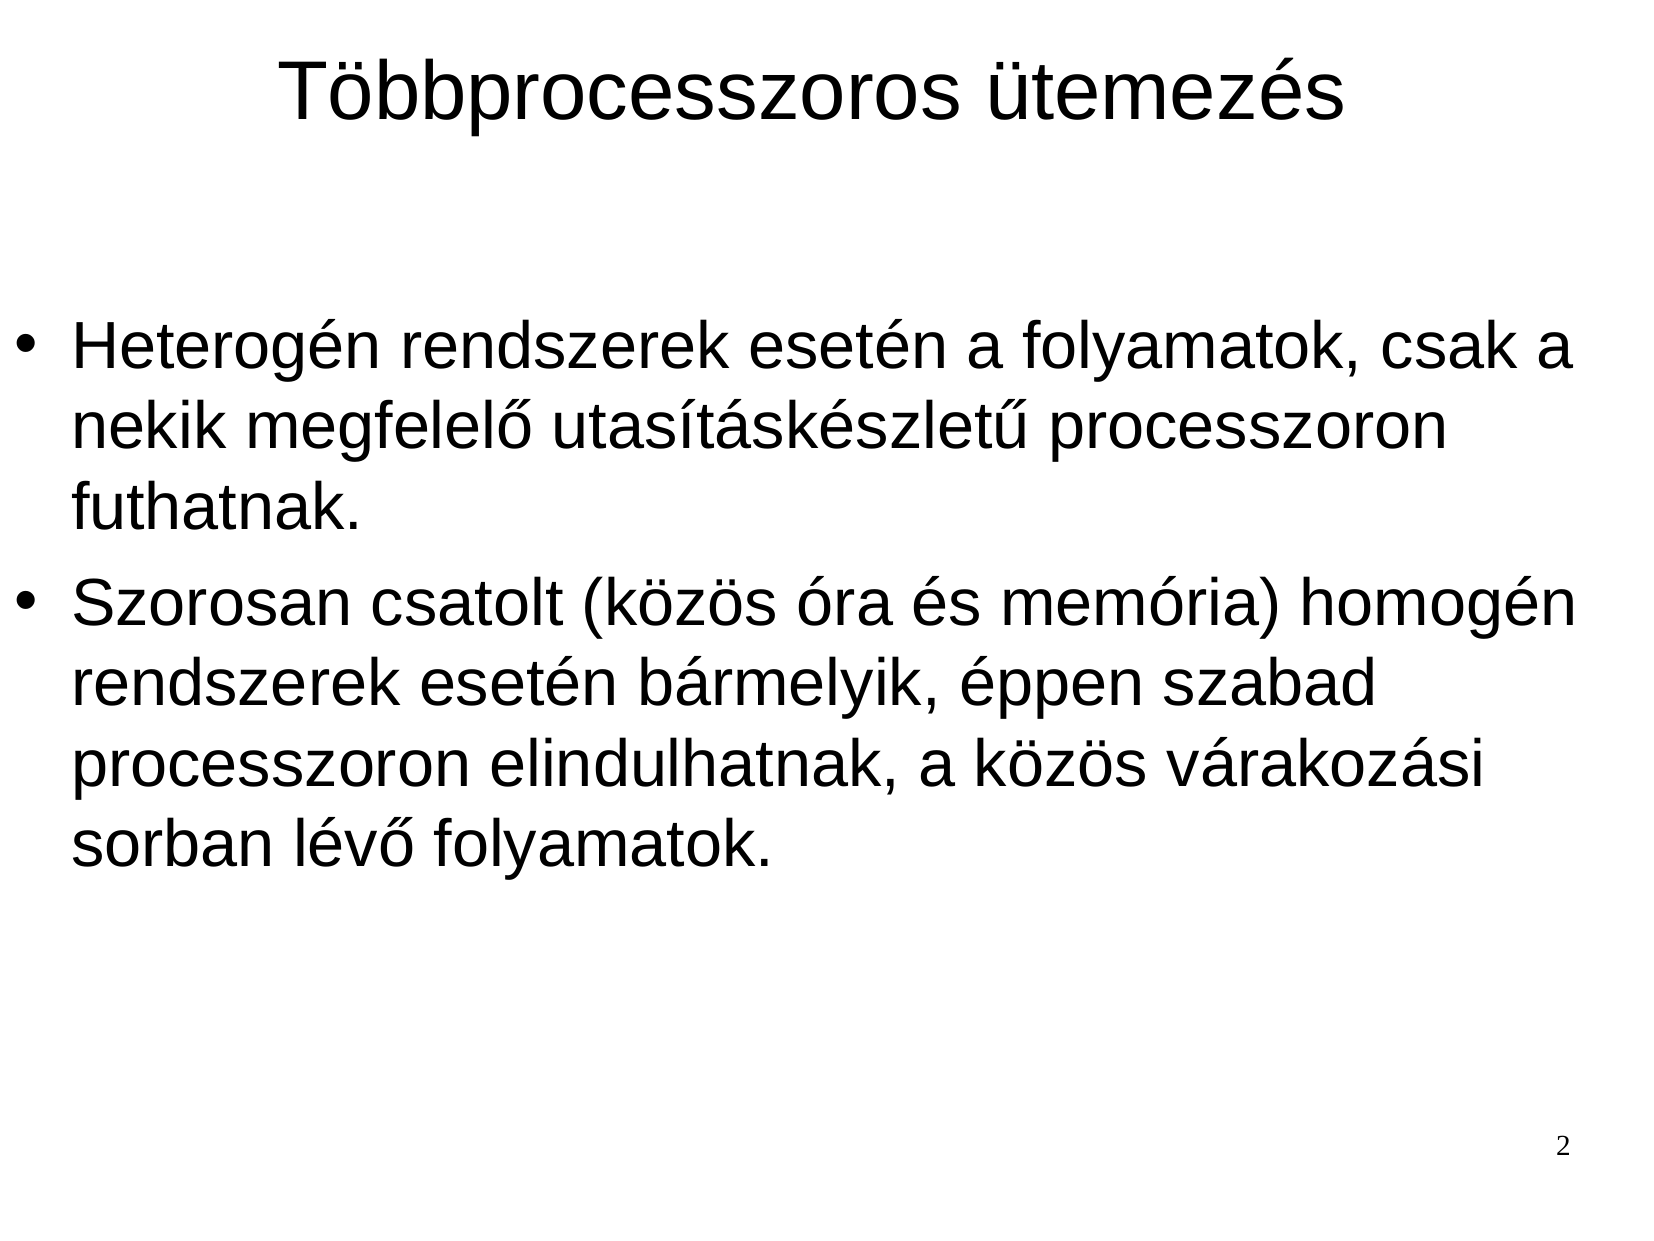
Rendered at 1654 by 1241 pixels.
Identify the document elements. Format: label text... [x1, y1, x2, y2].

title Többprocesszoros ütemezés [38, 20, 1609, 152]
list Heterogén rendszerek esetén a folyamatok, csak a nekik megfelelő utasításkészletű processzoron futhatnak. Szorosan csatolt (közös óra és memória) homogén rendszerek esetén bármelyik, éppen szabad processzoron elindulhatnak, a közös várakozási sorban lévő folyamatok. [0, 294, 1654, 998]
